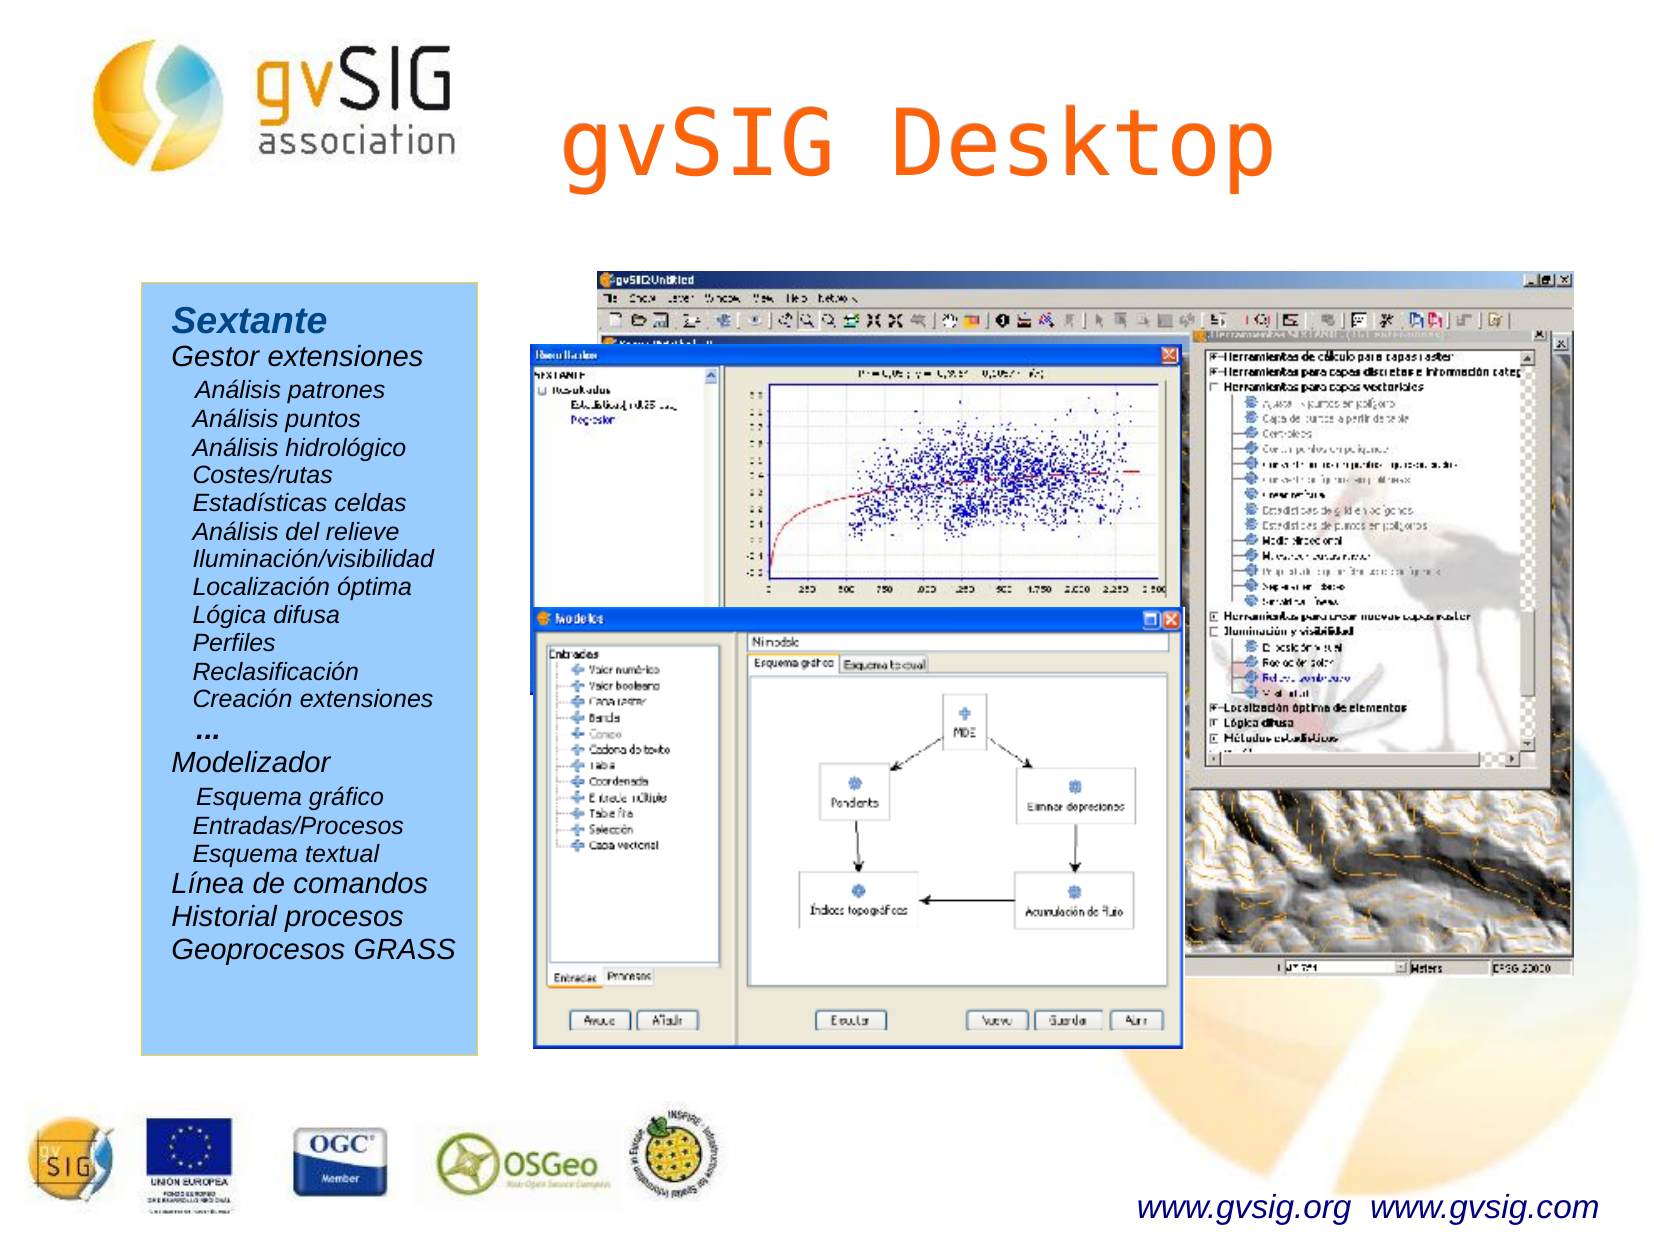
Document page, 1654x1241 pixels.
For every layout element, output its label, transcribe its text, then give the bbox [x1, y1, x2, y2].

text_box [141, 282, 478, 1056]
picture [1377, 1205, 1384, 1217]
picture [1400, 1205, 1407, 1217]
picture [1178, 1201, 1187, 1217]
picture [1411, 1201, 1420, 1217]
text_box gvSIG Desktop [213, 82, 1625, 205]
picture [1585, 1202, 1594, 1217]
picture [1557, 1202, 1567, 1216]
picture [1307, 1202, 1317, 1216]
picture [1575, 1202, 1584, 1217]
picture [1154, 1201, 1163, 1217]
picture [1336, 1202, 1346, 1216]
picture [0, 0, 1653, 1217]
picture [1512, 1202, 1522, 1216]
picture [1191, 1205, 1198, 1217]
text_box Sextante [156, 291, 459, 332]
picture [1167, 1205, 1174, 1217]
picture [1453, 1202, 1463, 1216]
text_box Gestor extensiones Análisis patrones Análisis puntos Análisis hidrológico Costes/rutas Estadísticas celdas Análisis del relieve Iluminación/visibilidad Localización óptima Lógica difusa Perfiles Reclasificación Creación extensiones ... Modelizador Esquema gráfico Entradas/Procesos Esquema textual Línea de comandos Historial procesos Geoprocesos GRASS [156, 332, 500, 1097]
picture [1388, 1203, 1396, 1217]
picture [1220, 1202, 1230, 1216]
picture [1424, 1205, 1431, 1217]
picture [1143, 1205, 1150, 1217]
picture [1279, 1202, 1289, 1216]
